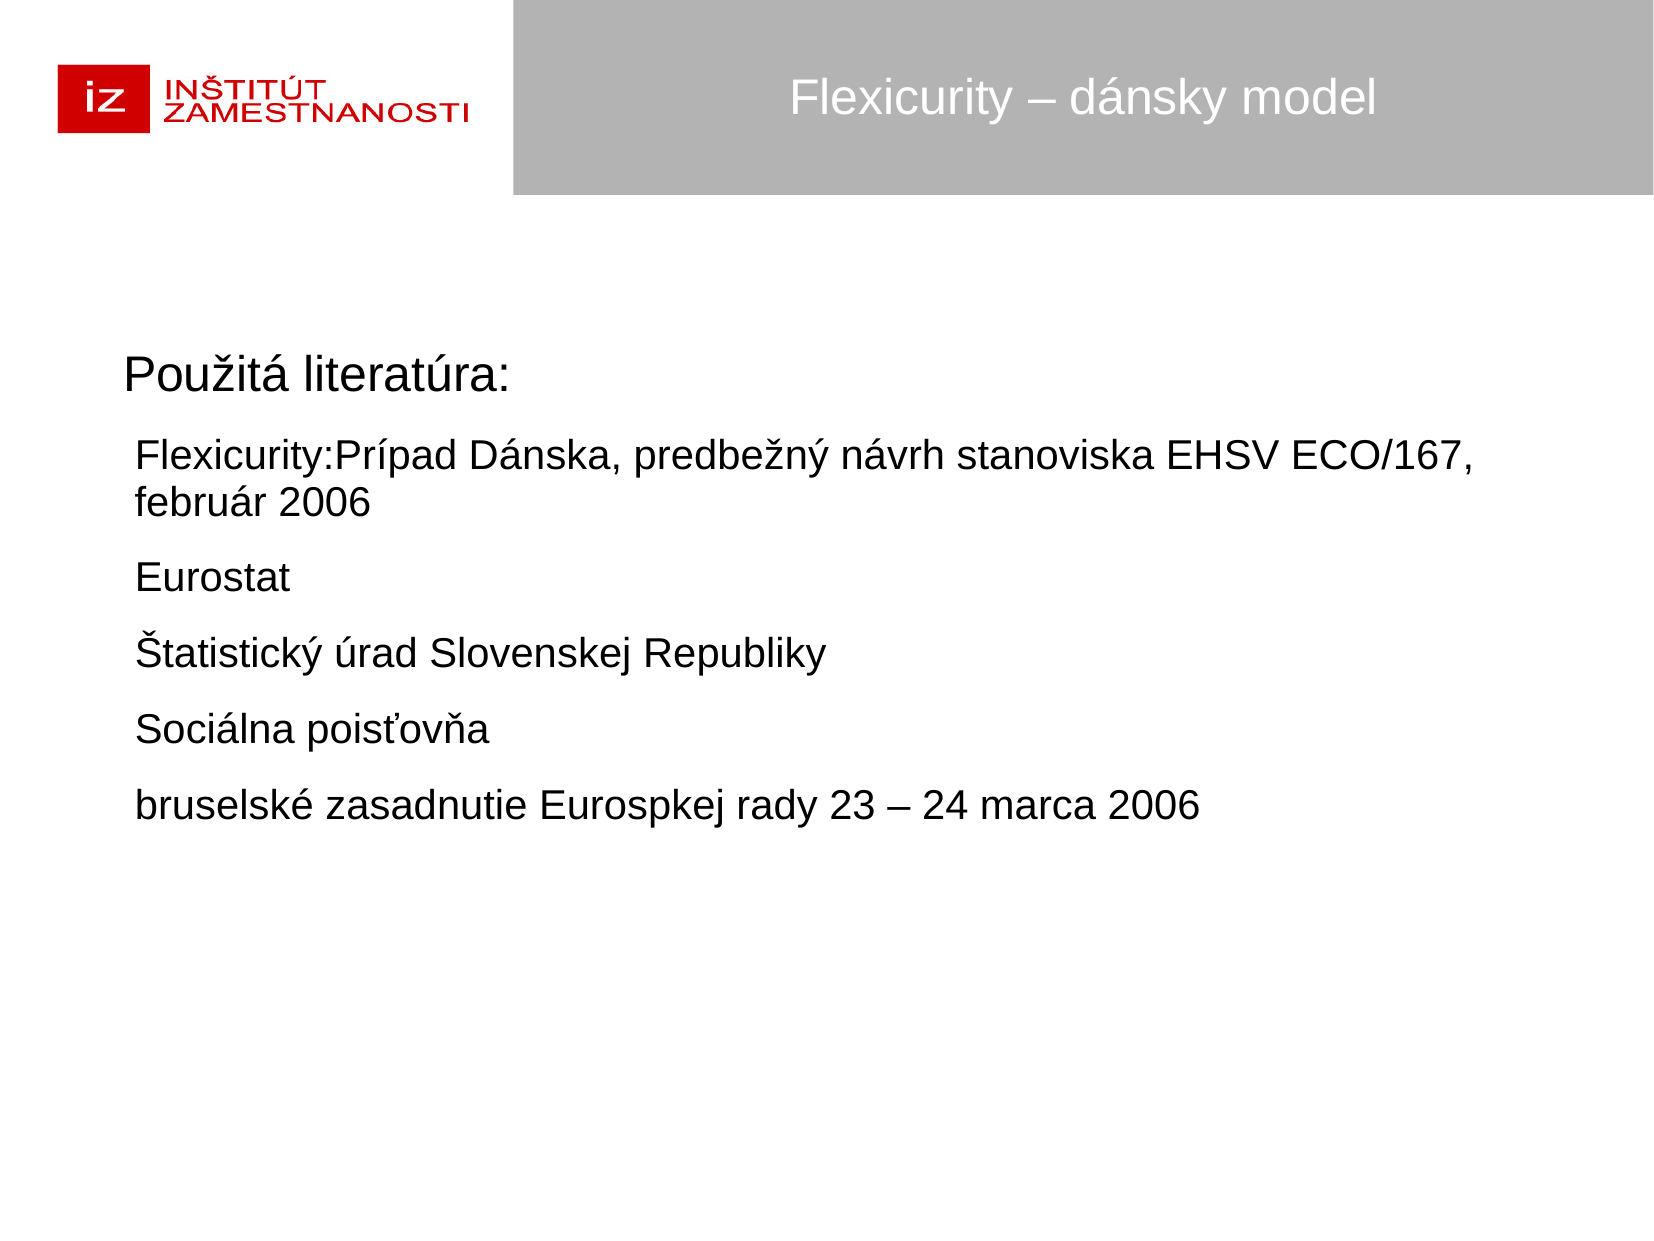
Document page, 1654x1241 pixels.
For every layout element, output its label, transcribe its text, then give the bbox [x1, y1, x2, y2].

list Použitá literatúra: Flexicurity:Prípad Dánska, predbežný návrh stanoviska EHSV ECO/167, február 2006 Eurostat Štatistický úrad Slovenskej Republiky Sociálna poisťovňa bruselské zasadnutie Eurospkej rady 23 – 24 marca 2006 [123, 346, 1536, 1214]
picture [6, 5, 513, 189]
text_box Flexicurity – dánsky model [513, 0, 1654, 195]
text_box [0, 0, 1654, 196]
